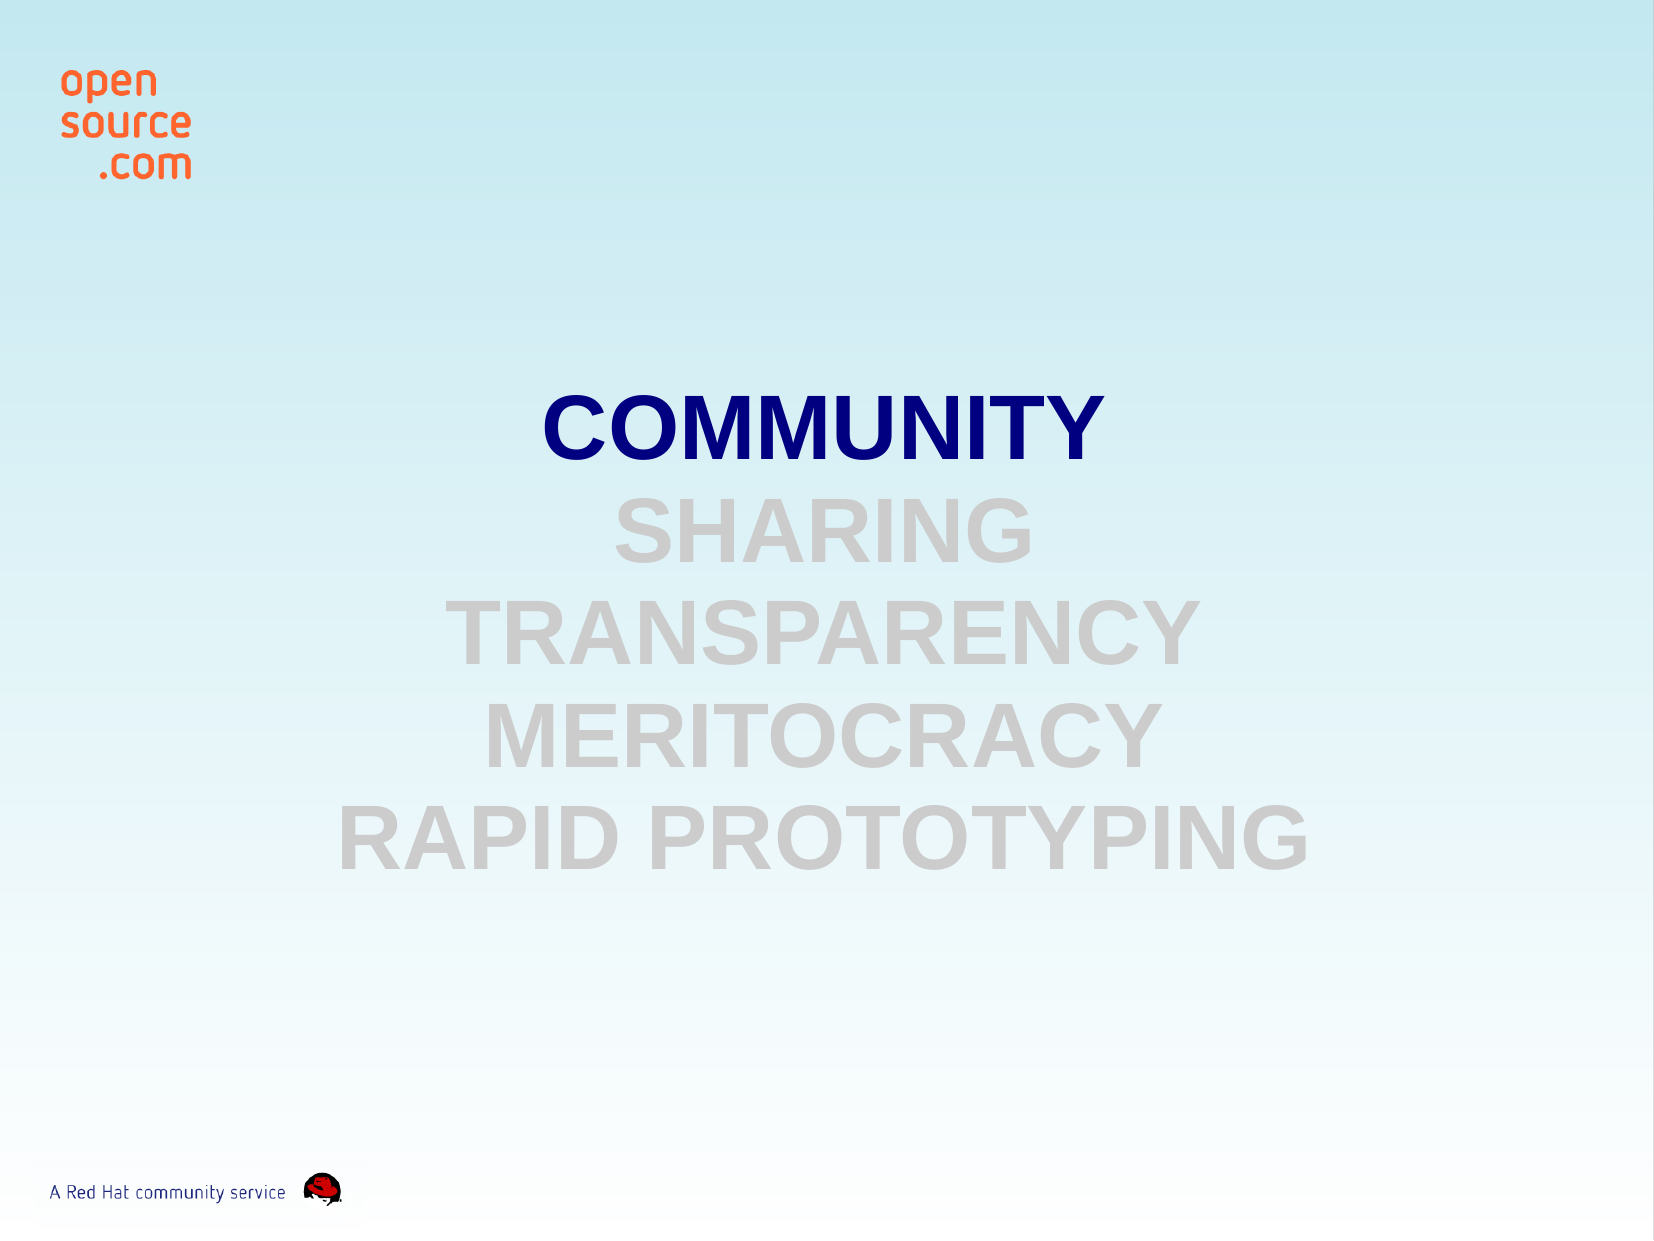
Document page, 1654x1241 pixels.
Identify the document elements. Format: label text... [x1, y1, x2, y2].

picture [0, 0, 1654, 1241]
subtitle COMMUNITY SHARING TRANSPARENCY MERITOCRACY RAPID PROTOTYPING [80, 103, 1569, 1163]
